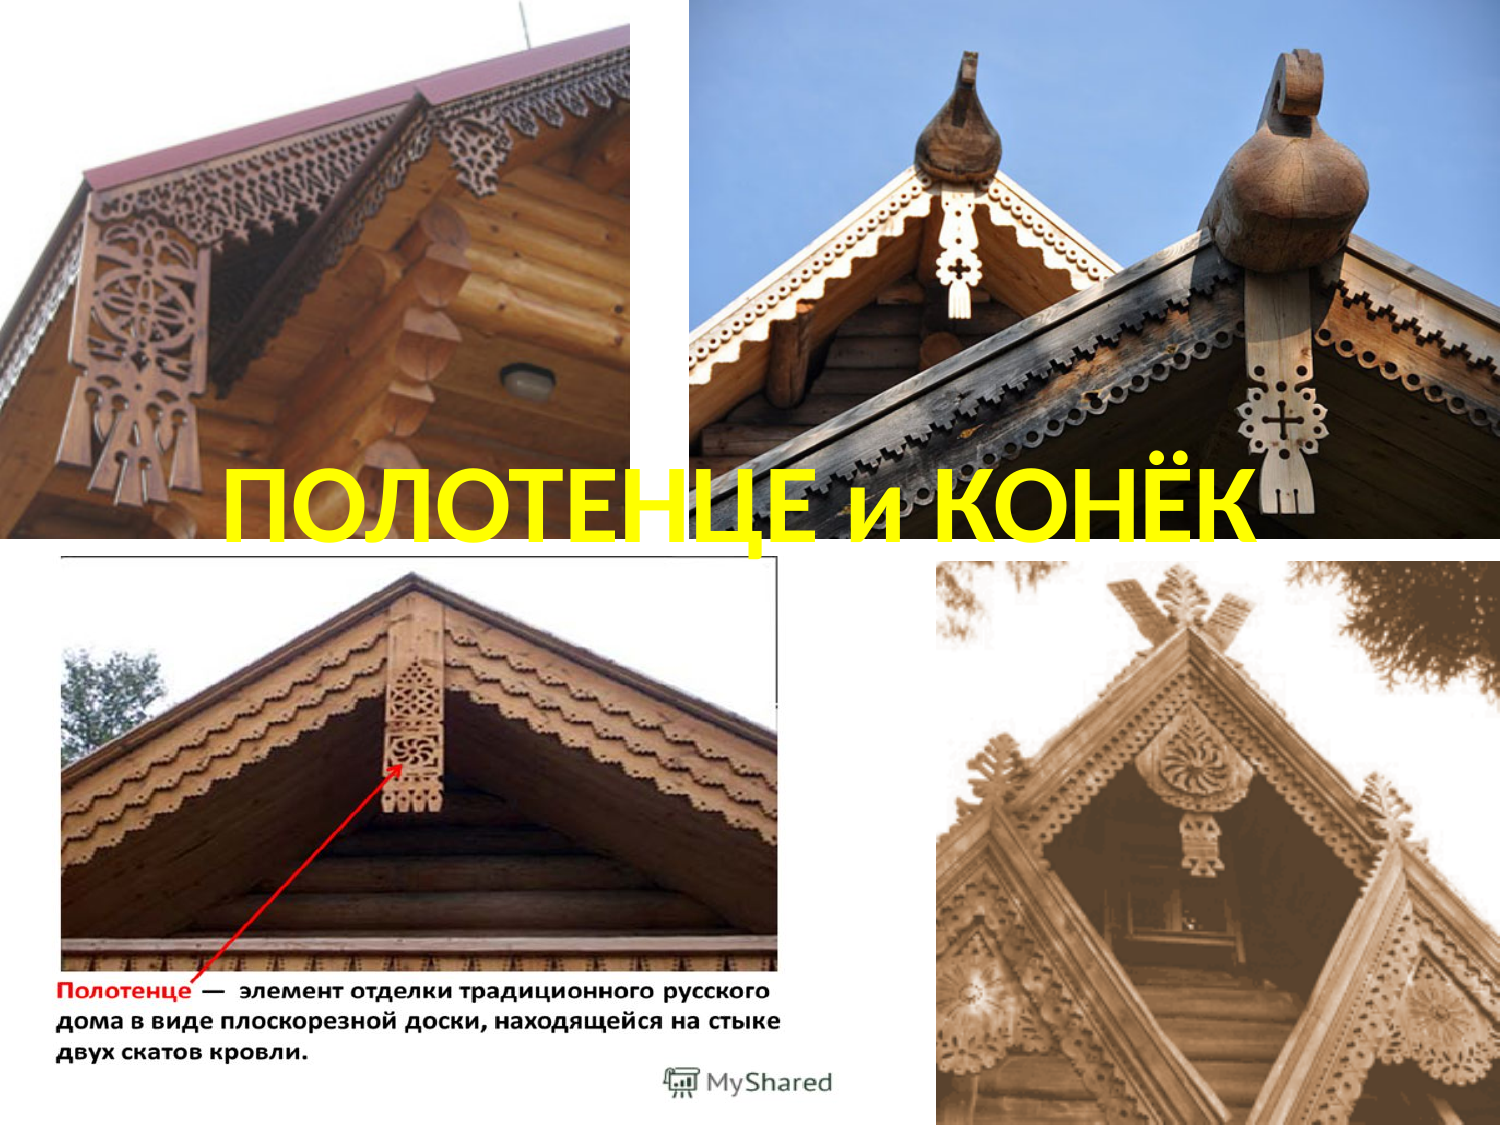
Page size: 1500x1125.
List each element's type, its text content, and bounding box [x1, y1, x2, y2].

picture [0, 0, 630, 423]
text_box ПОЛОТЕНЦЕ и КОНЁК [0, 423, 1480, 573]
picture [0, 573, 874, 1125]
picture [936, 561, 1500, 1125]
picture [689, 0, 1500, 539]
